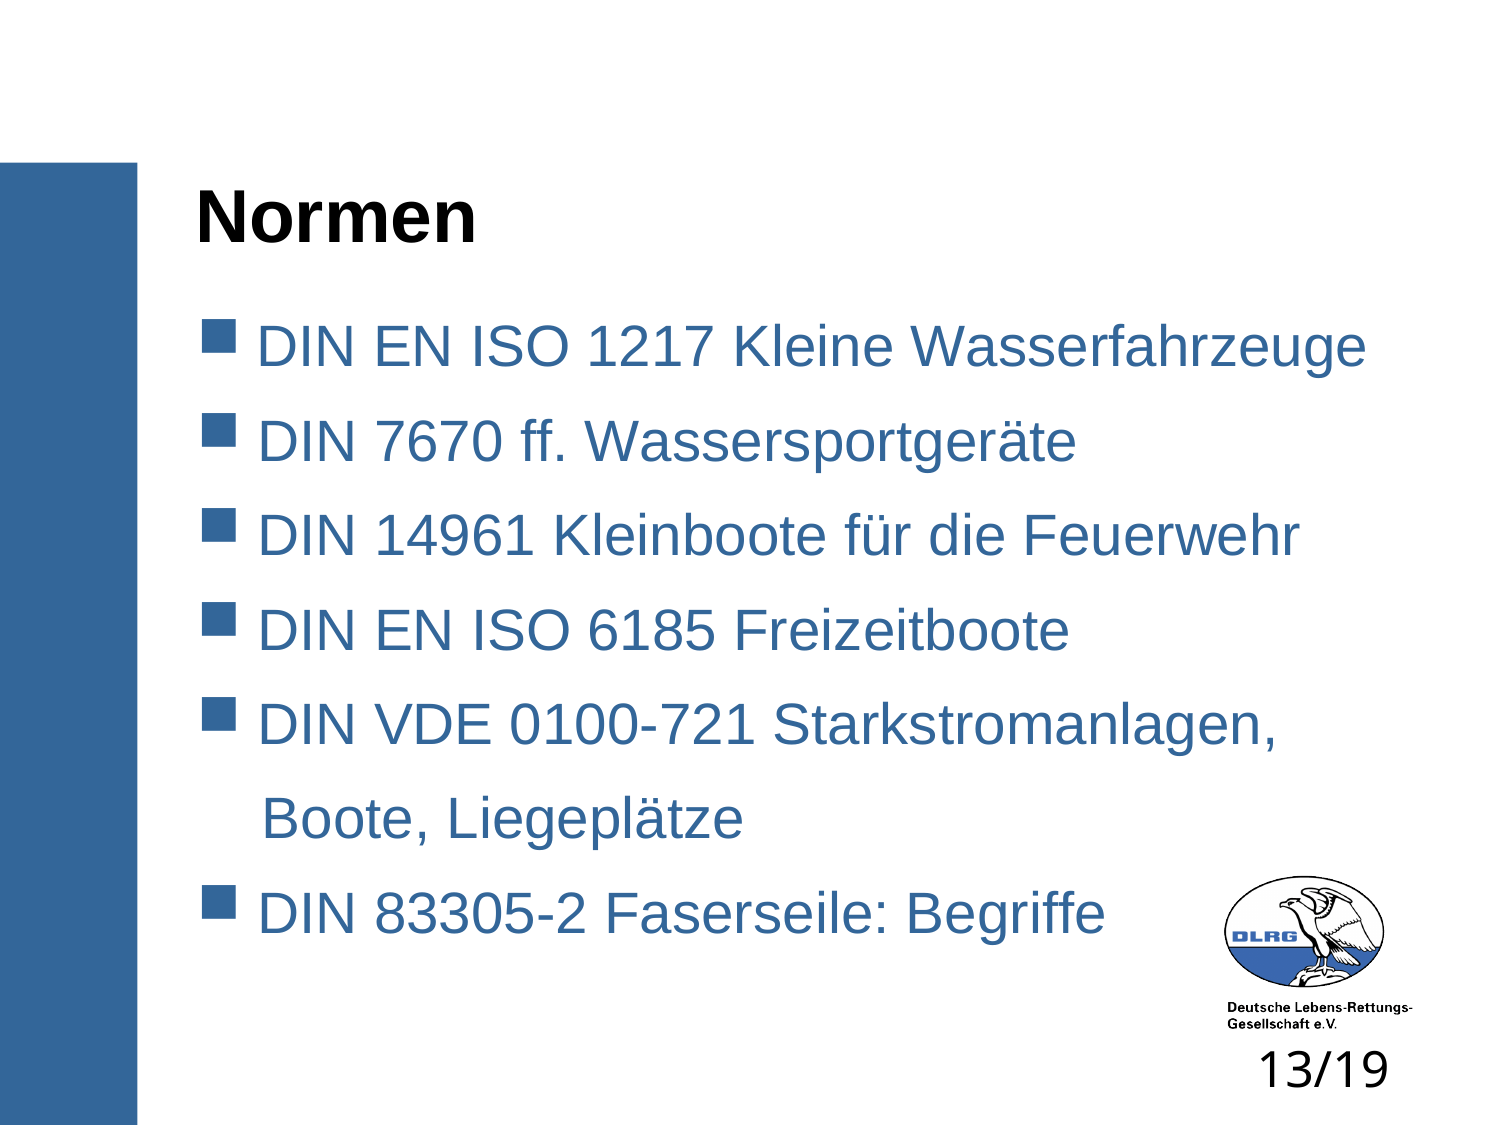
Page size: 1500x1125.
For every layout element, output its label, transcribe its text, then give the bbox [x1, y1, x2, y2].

text_box Normen [180, 160, 494, 266]
text_box <Nummer>/19 [1241, 1030, 1500, 1106]
text_box DIN EN ISO 1217 Kleine Wasserfahrzeuge DIN 7670 ff. Wassersportgeräte DIN 14961 Kleinboote für die Feuerwehr DIN EN ISO 6185 Freizeitboote DIN VDE 0100-721 Starkstromanlagen, Boote, Liegeplätze DIN 83305-2 Faserseile: Begriffe [182, 276, 1500, 958]
picture [1224, 958, 1413, 1030]
